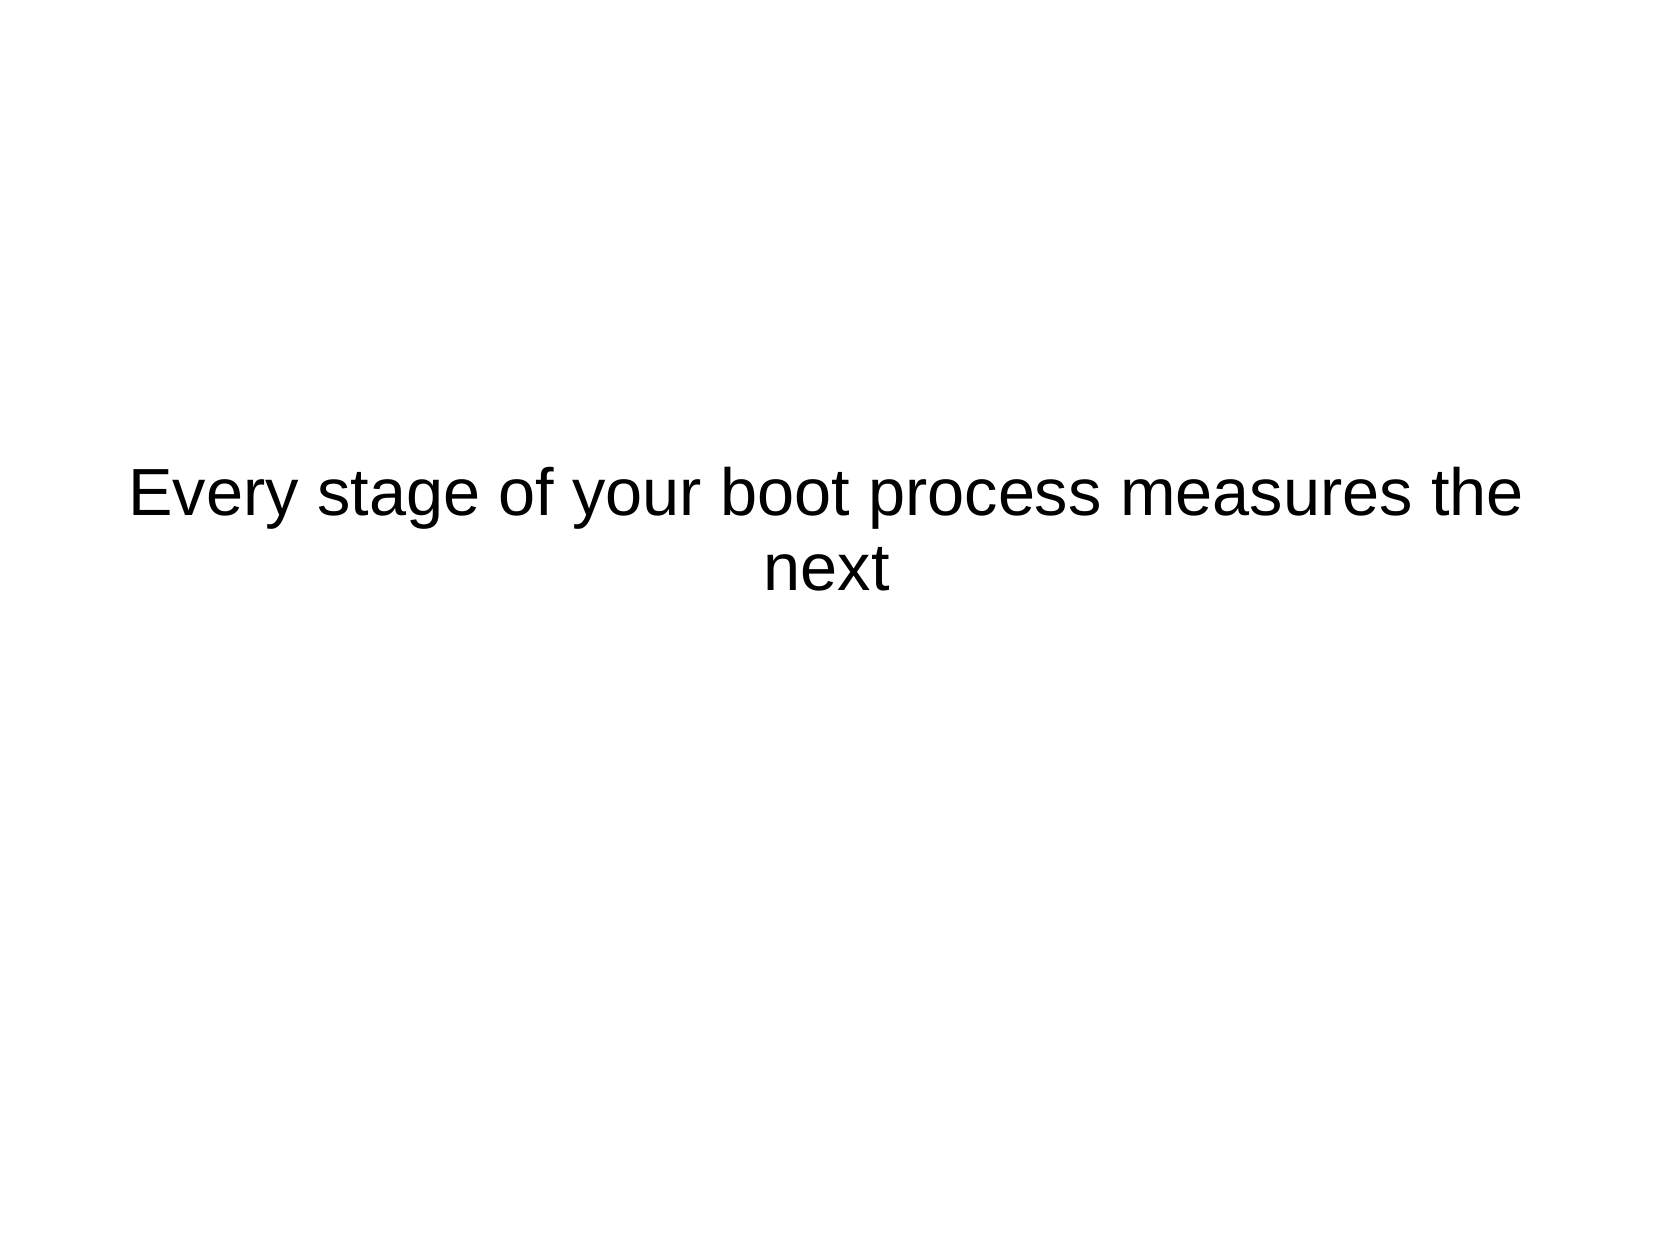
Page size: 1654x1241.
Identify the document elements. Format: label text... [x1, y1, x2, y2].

subtitle Every stage of your boot process measures the next [82, 49, 1571, 1010]
